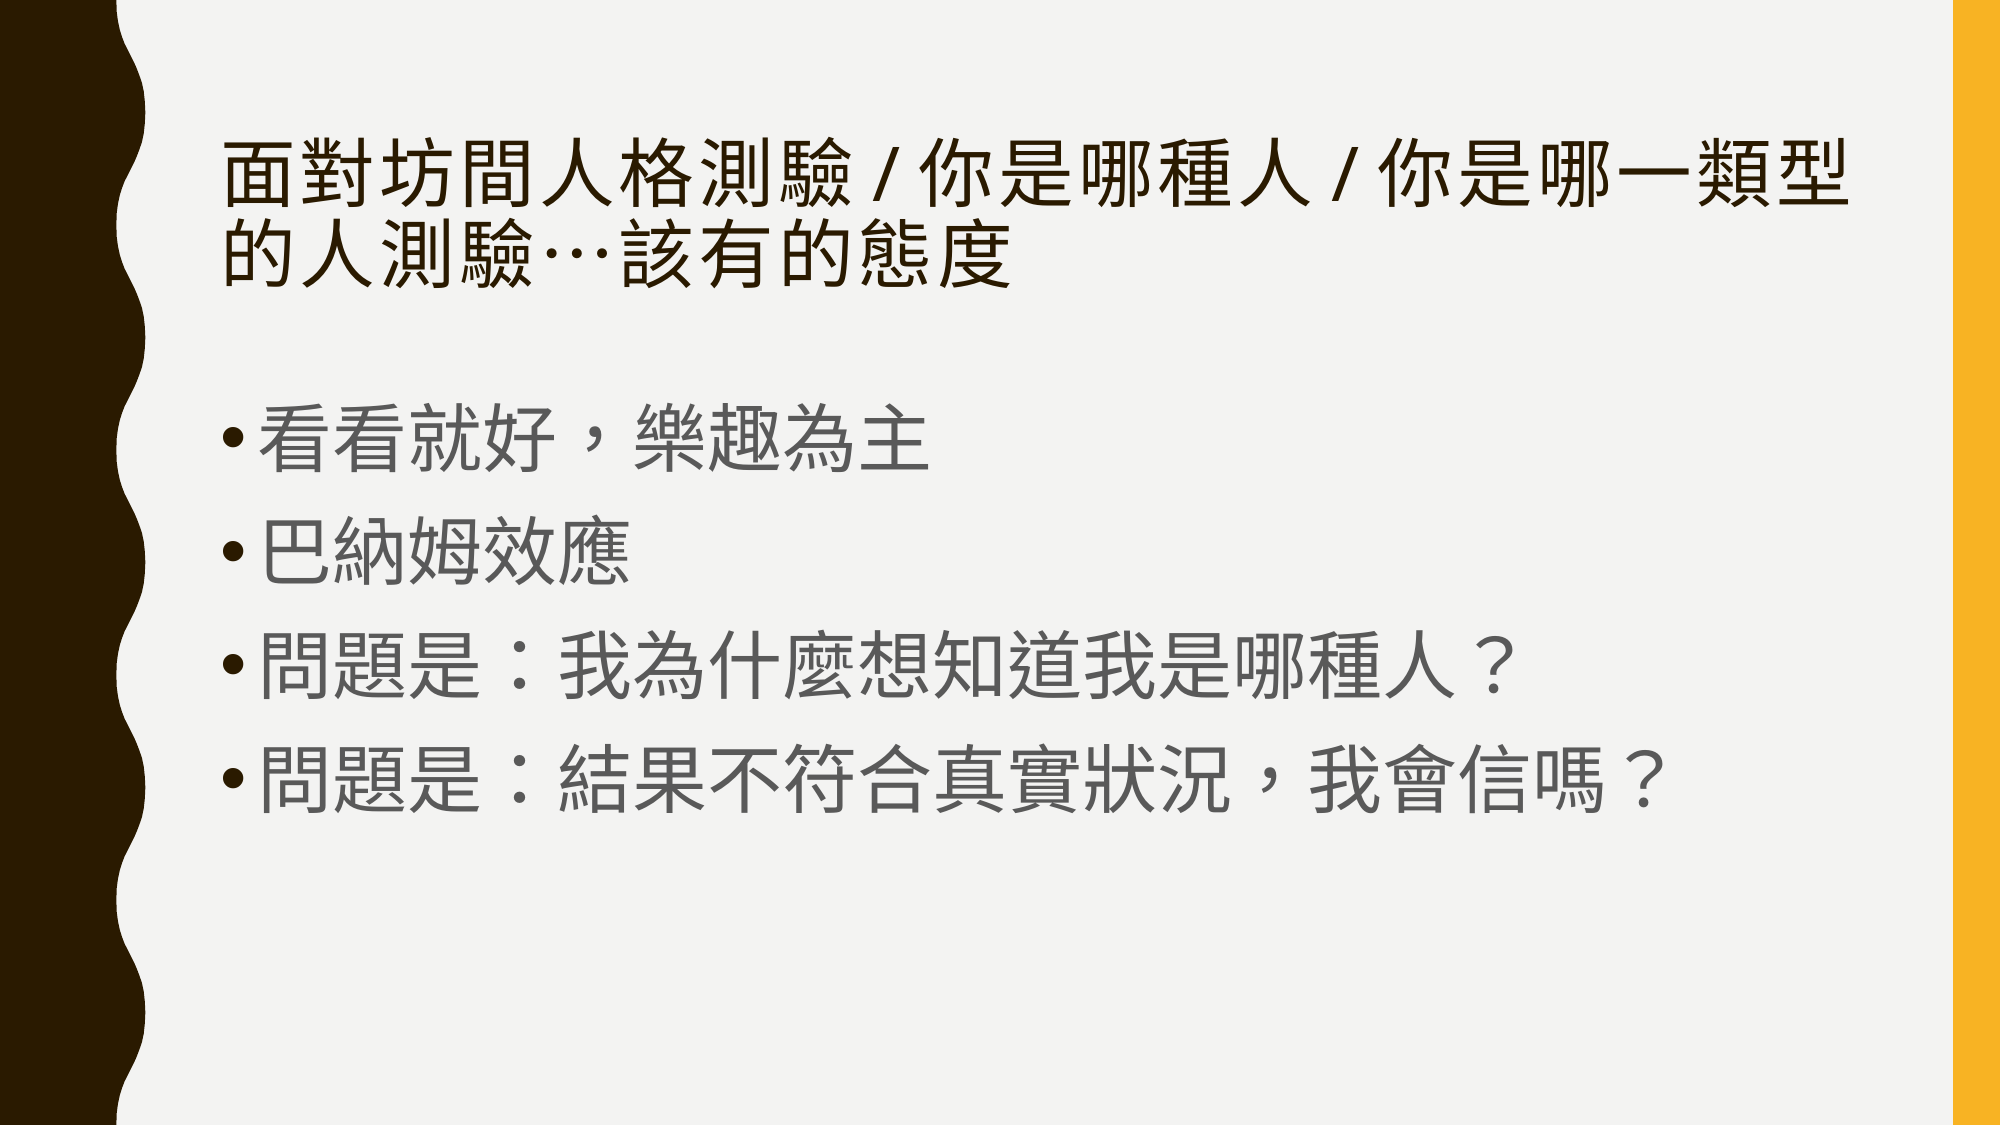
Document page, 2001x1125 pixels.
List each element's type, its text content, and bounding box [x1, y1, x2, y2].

list 看看就好，樂趣為主 巴納姆效應 問題是：我為什麼想知道我是哪種人？ 問題是：結果不符合真實狀況，我會信嗎？ [205, 375, 1876, 965]
title 面對坊間人格測驗/你是哪種人/你是哪一類型的人測驗…該有的態度 [205, 128, 1876, 308]
